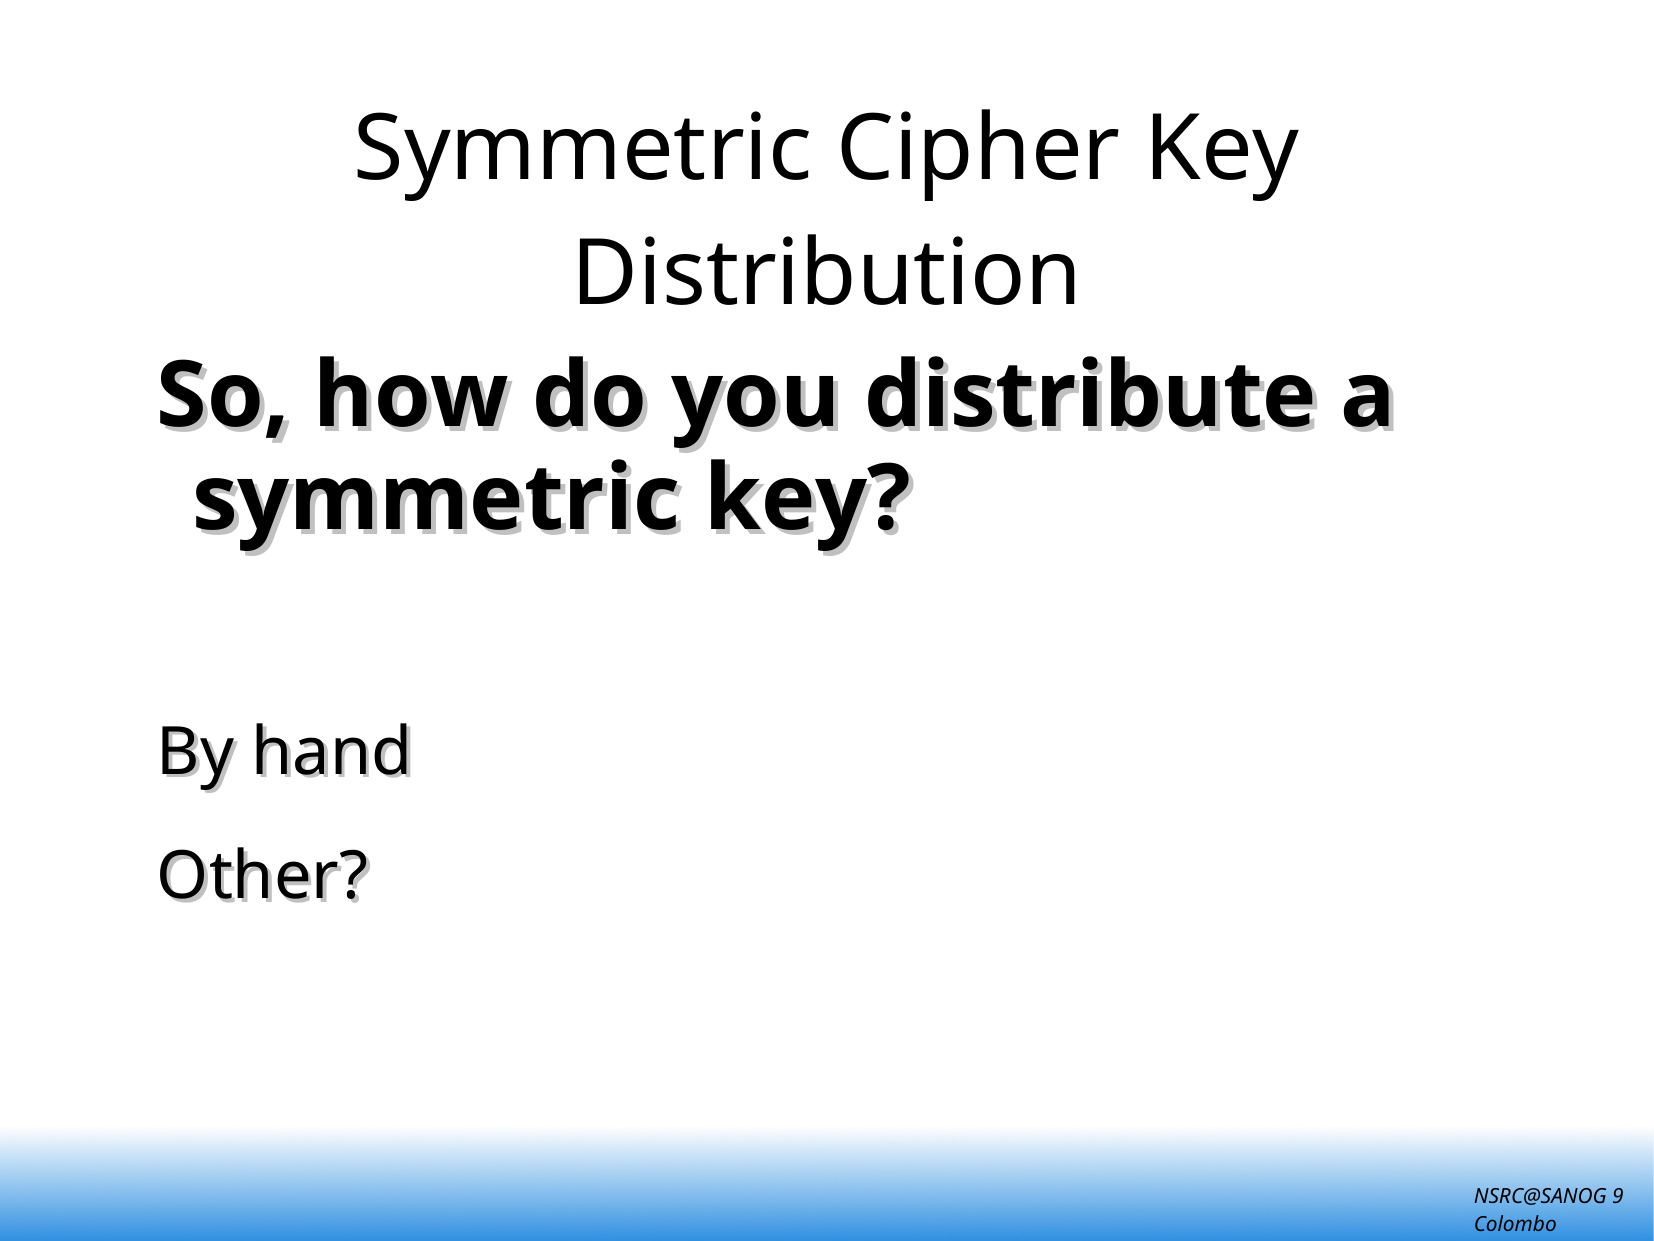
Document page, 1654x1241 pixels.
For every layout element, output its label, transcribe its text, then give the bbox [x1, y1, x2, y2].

list So, how do you distribute a symmetric key? By hand Other? [121, 344, 1538, 1127]
title Symmetric Cipher Key Distribution [121, 101, 1534, 312]
picture [0, 1124, 1654, 1241]
